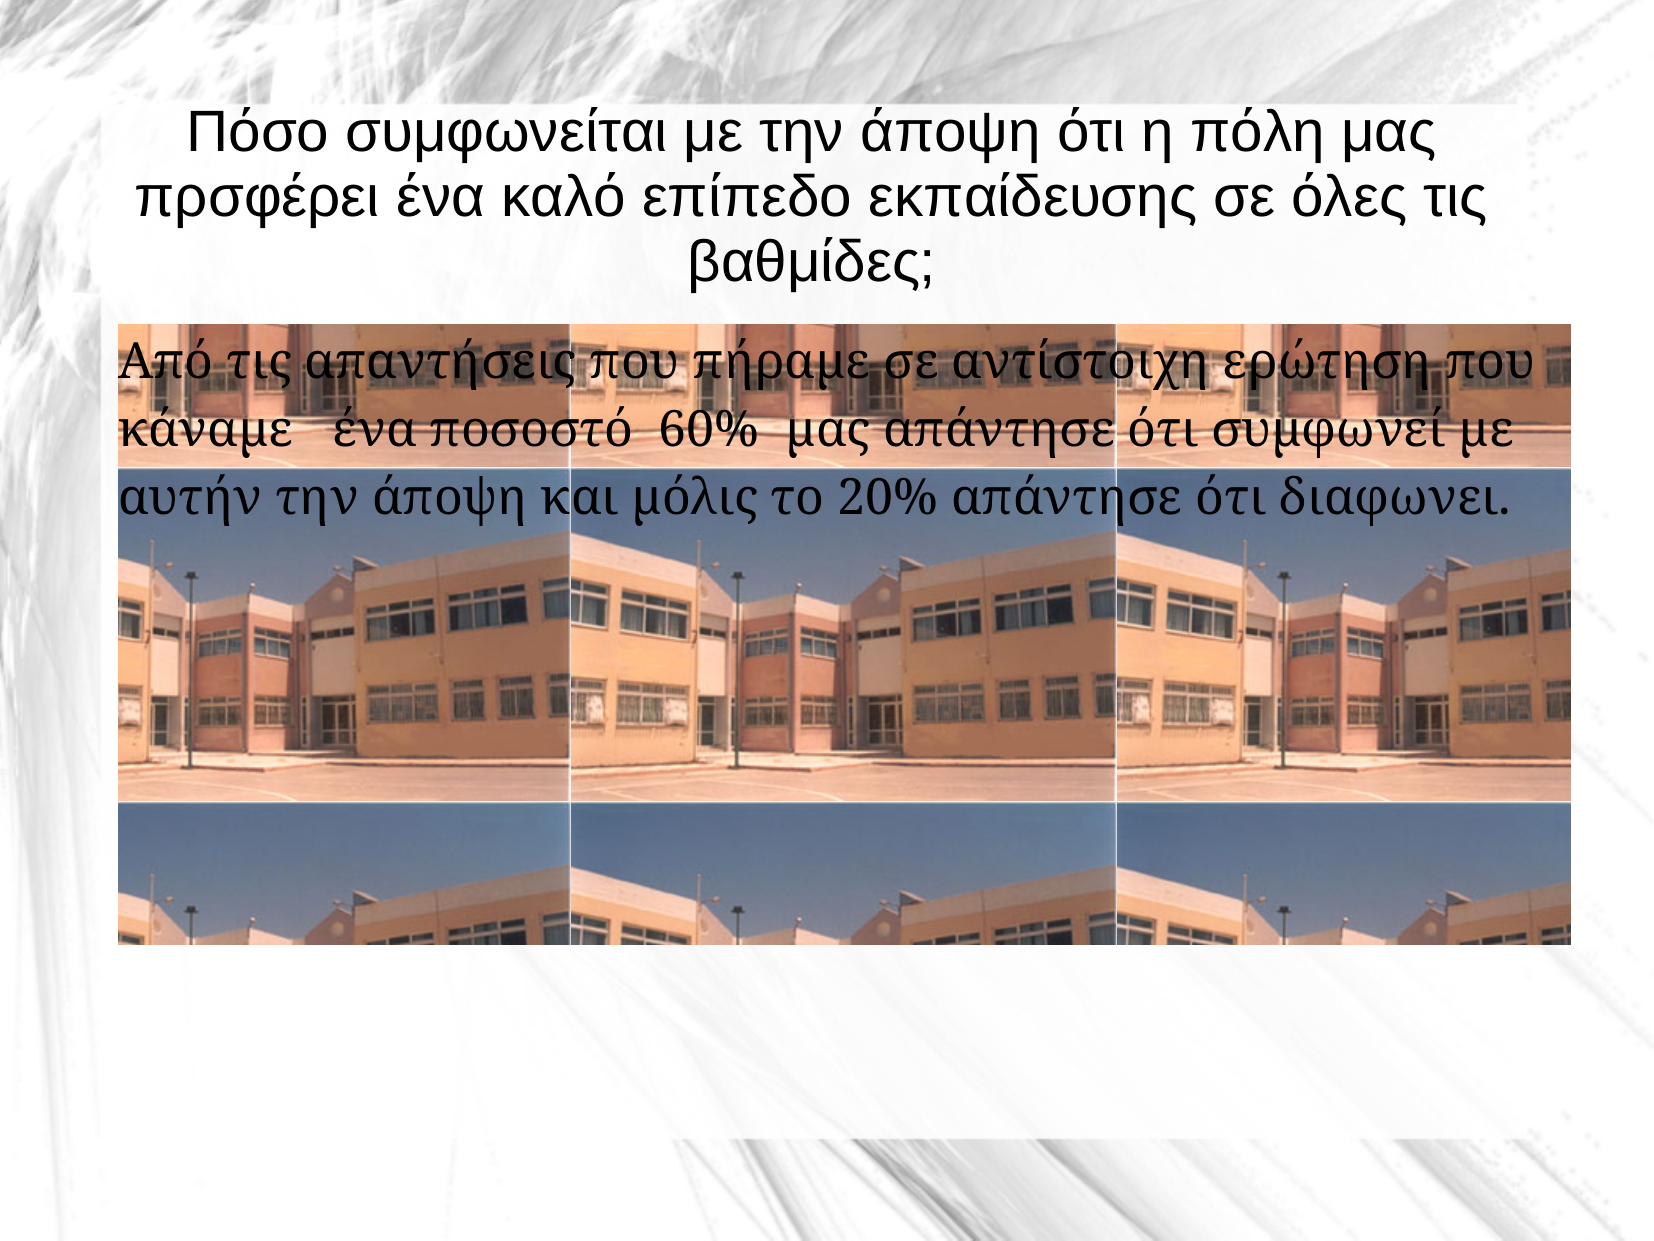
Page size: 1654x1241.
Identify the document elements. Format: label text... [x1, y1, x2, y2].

picture [0, 0, 1654, 1241]
title Πόσο συμφωνείται με την άποψη ότι η πόλη μας πρσφέρει ένα καλό επίπεδο εκπαίδευσης σε όλες τις βαθμίδες; [118, 98, 1506, 294]
list Από τις απαντήσεις που πήραμε σε αντίστοιχη ερώτηση που κάναμε ένα ποσοστό 60% μας απάντησε ότι συμφωνεί με αυτήν την άποψη και μόλις το 20% απάντησε ότι διαφωνει. [118, 324, 1571, 945]
